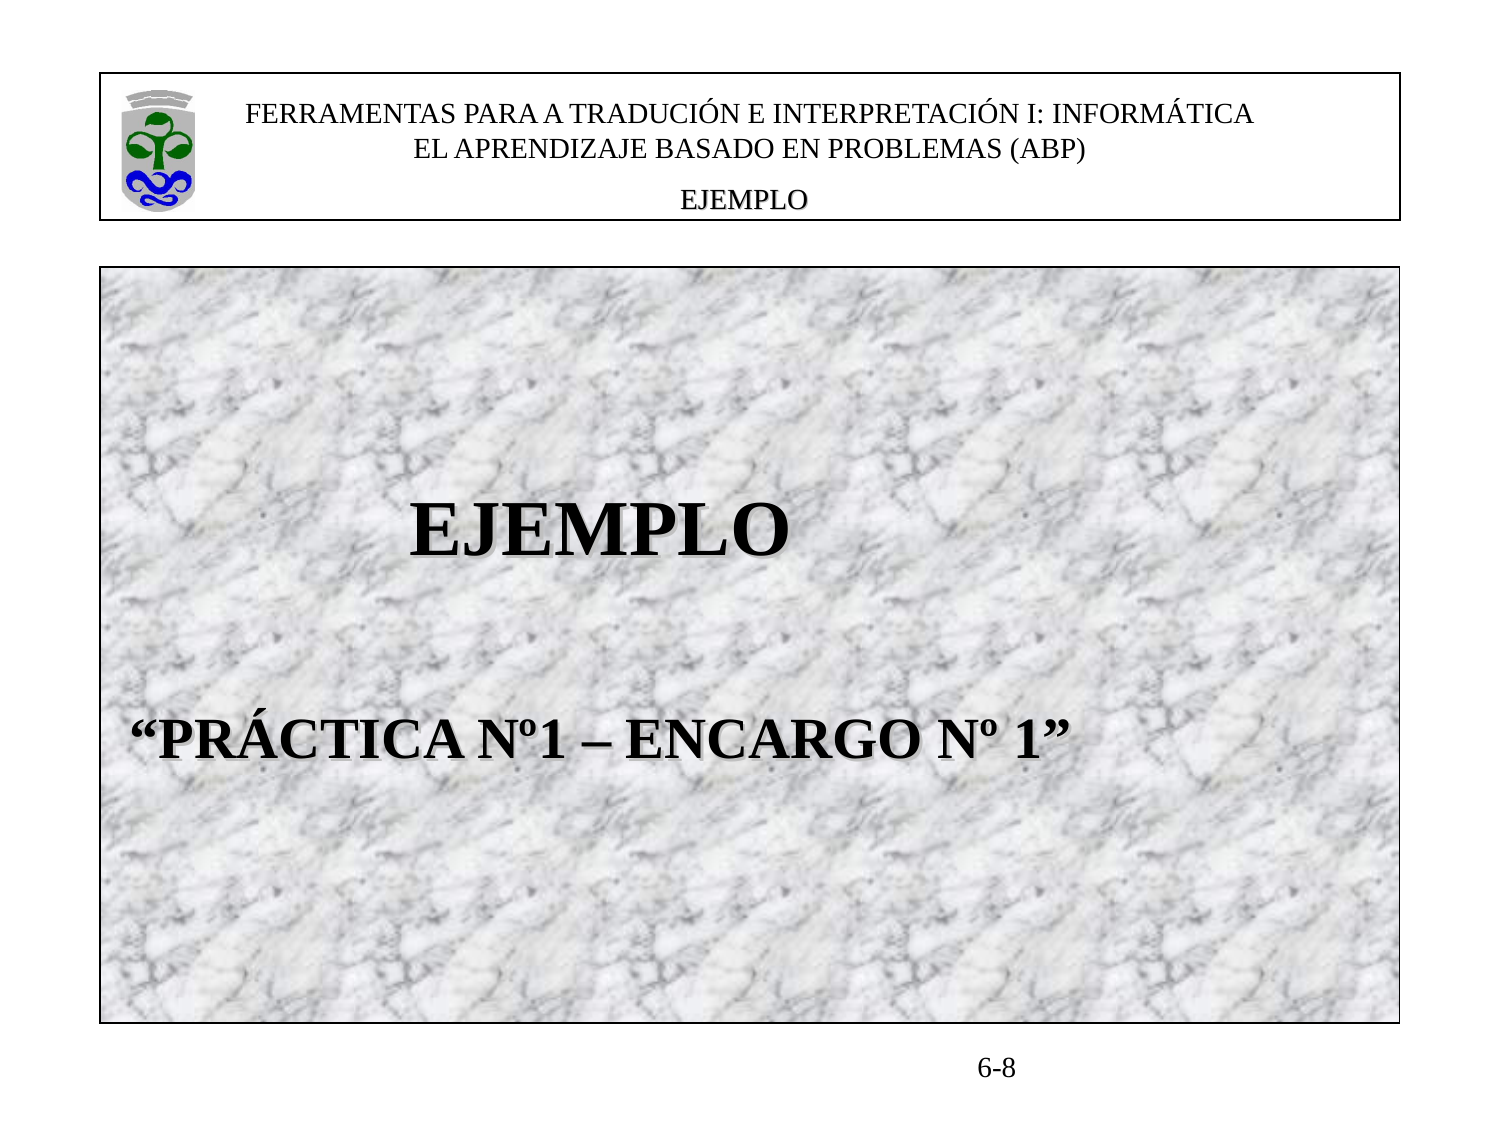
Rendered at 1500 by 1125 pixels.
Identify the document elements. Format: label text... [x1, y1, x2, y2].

text_box 6-8 [962, 1040, 1423, 1083]
text_box EJEMPLO “PRÁCTICA Nº1 – ENCARGO Nº 1” [101, 268, 1399, 1022]
text_box EJEMPLO [147, 172, 1341, 223]
